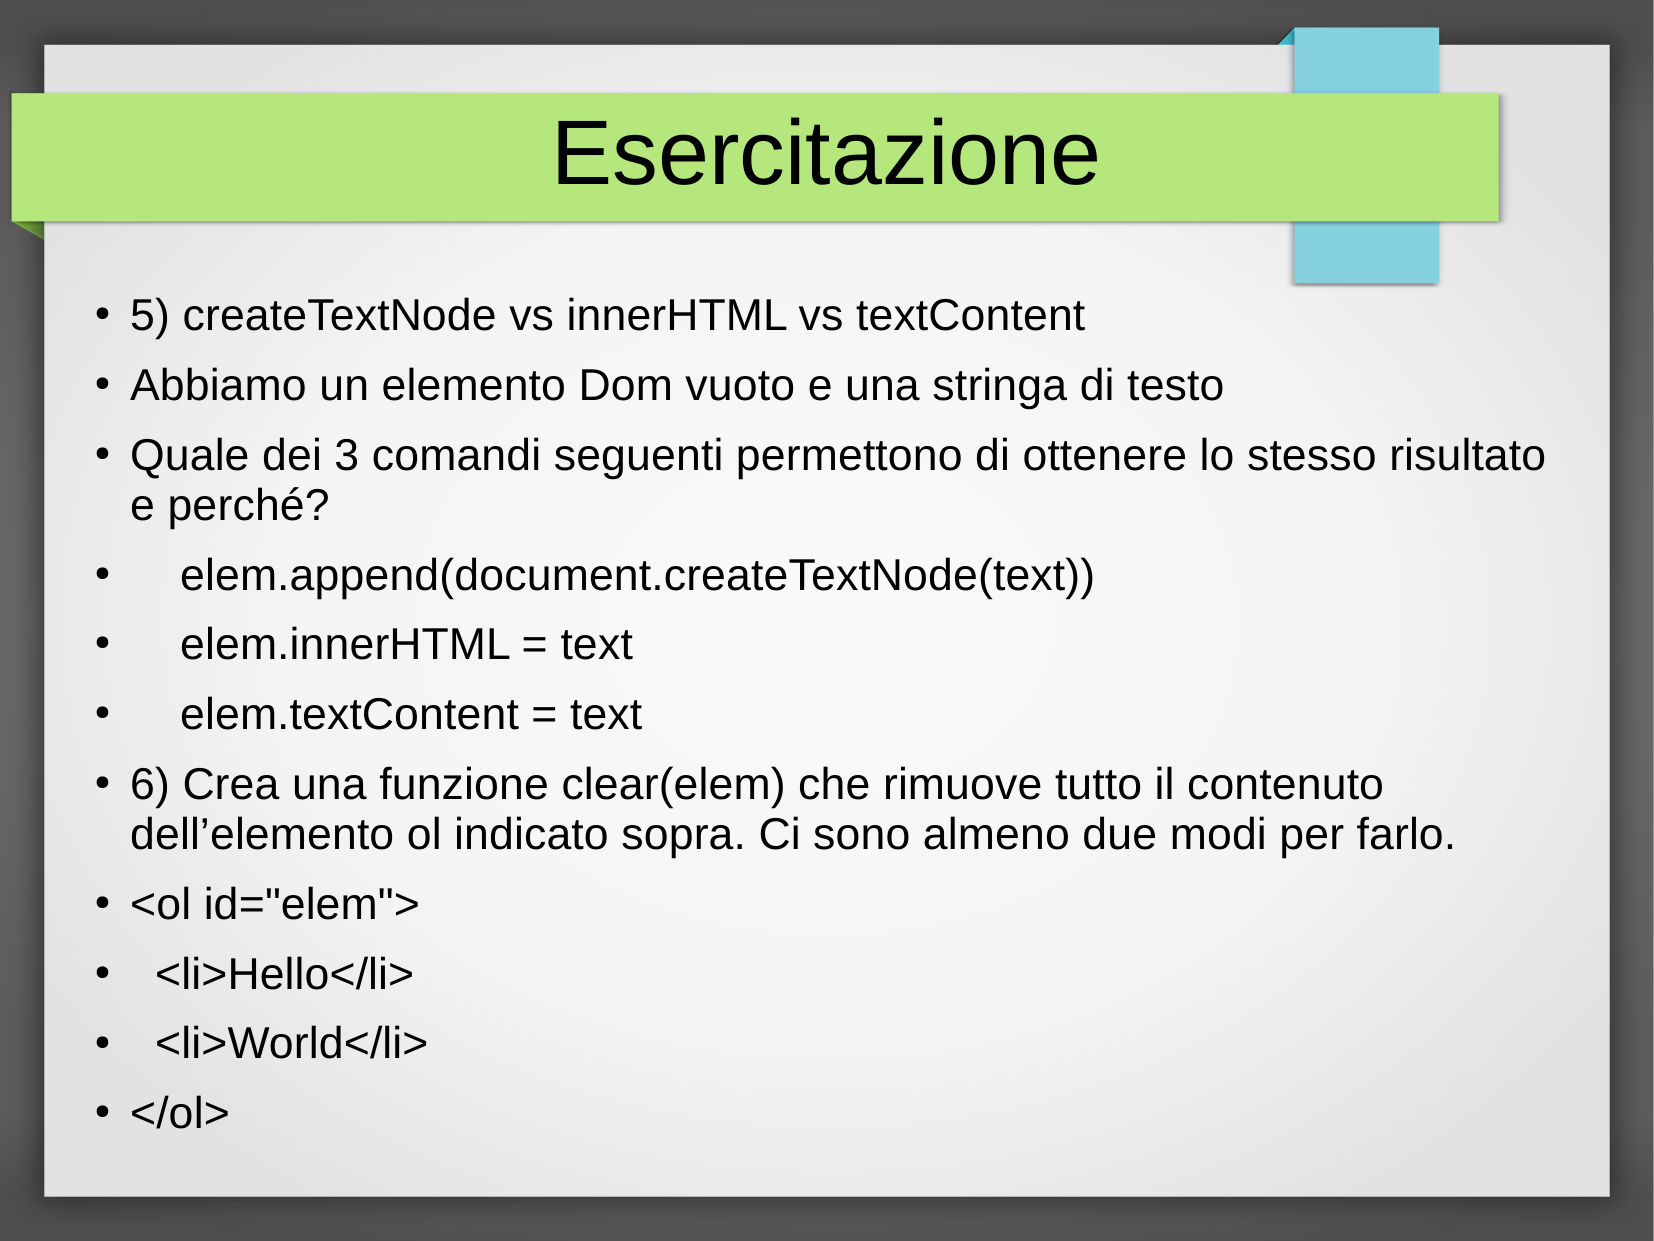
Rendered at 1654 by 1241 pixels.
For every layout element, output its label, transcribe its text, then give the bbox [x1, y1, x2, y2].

title Esercitazione [82, 49, 1571, 257]
list 5) createTextNode vs innerHTML vs textContent Abbiamo un elemento Dom vuoto e una stringa di testo Quale dei 3 comandi seguenti permettono di ottenere lo stesso risultato e perché? elem.append(document.createTextNode(text)) elem.innerHTML = text elem.textContent = text 6) Crea una funzione clear(elem) che rimuove tutto il contenuto dell’elemento ol indicato sopra. Ci sono almeno due modi per farlo. <ol id="elem"> <li>Hello</li> <li>World</li> </ol> [82, 290, 1571, 1146]
picture [0, 0, 1654, 1241]
